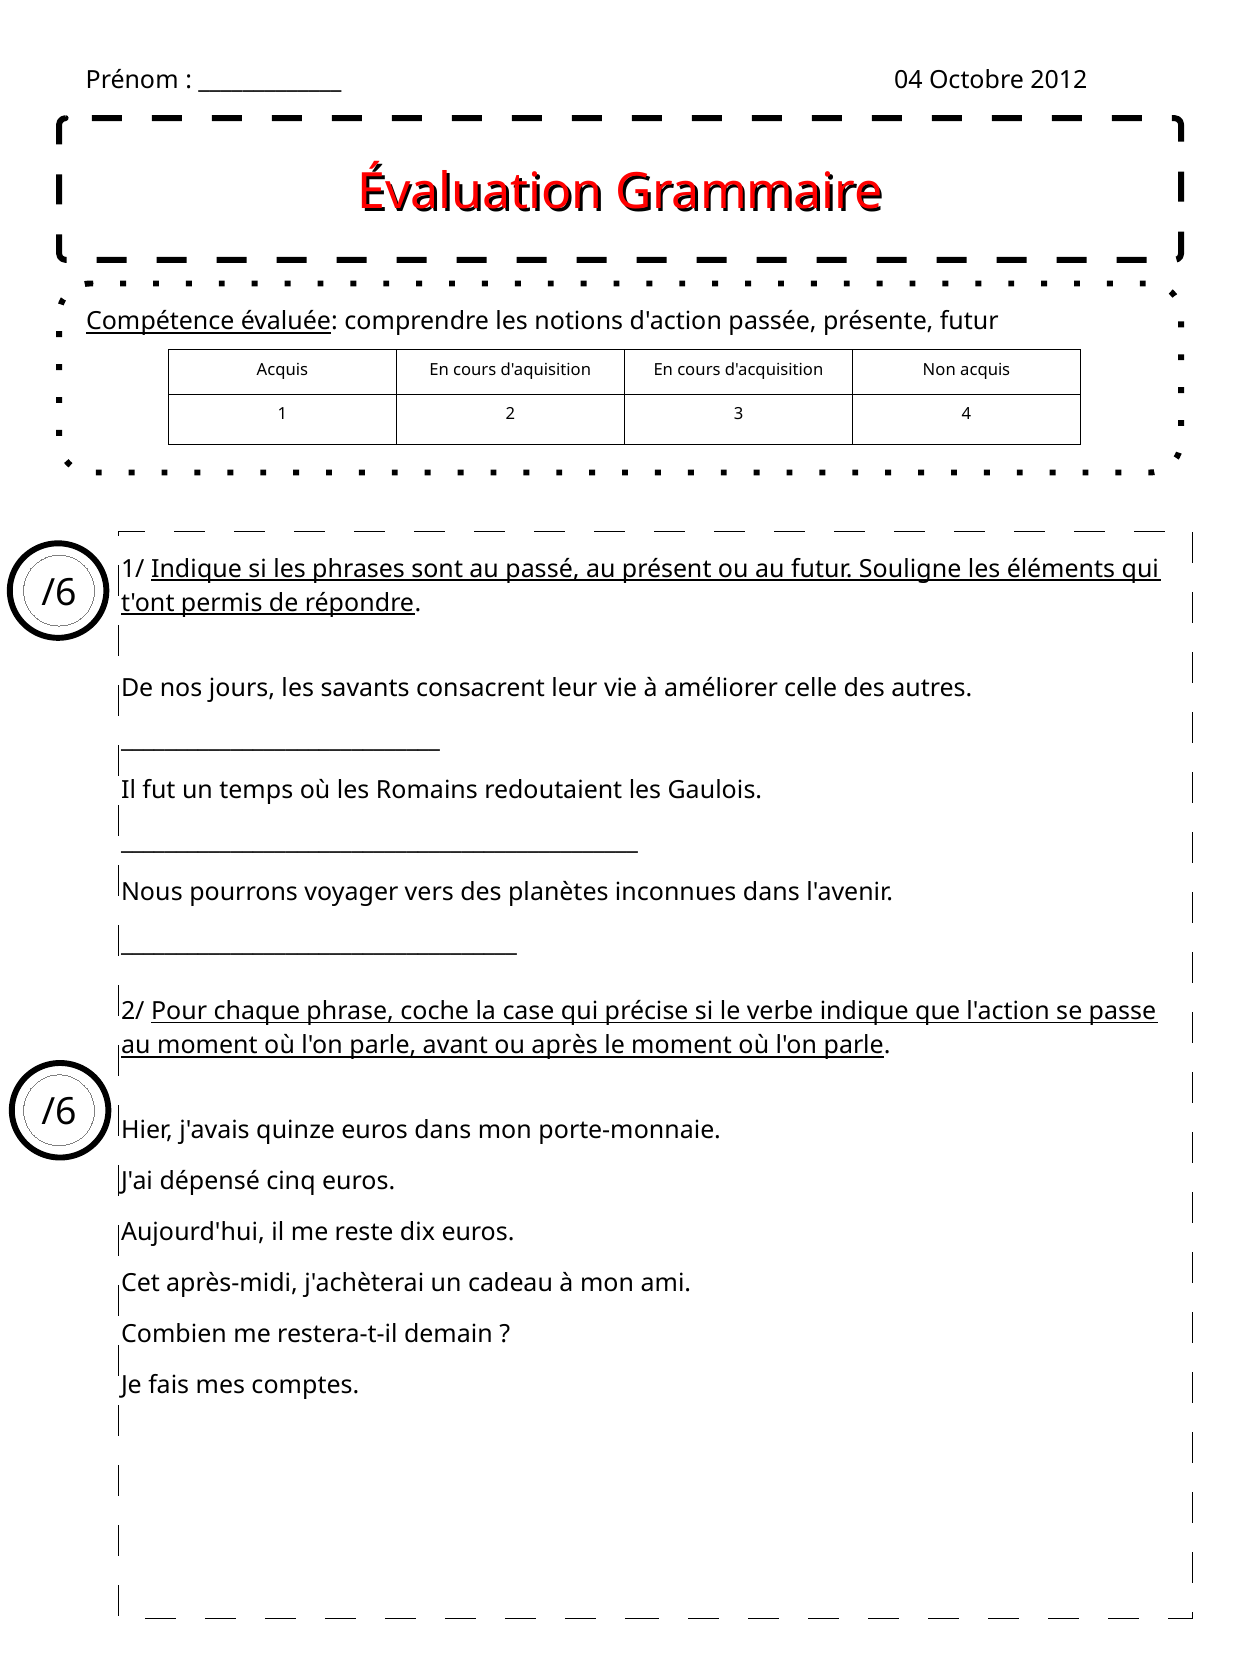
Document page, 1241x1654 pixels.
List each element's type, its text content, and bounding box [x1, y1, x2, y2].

text_box Évaluation Grammaire [59, 118, 1182, 260]
text_box 1/ Indique si les phrases sont au passé, au présent ou au futur. Souligne les éléments qui t'ont permis de répondre. De nos jours, les savants consacrent leur vie à améliorer celle des autres. _____________________________ Il fut un temps où les Romains redoutaient les Gaulois. _______________________________________________ Nous pourrons voyager vers des planètes inconnues dans l'avenir. ____________________________________ 2/ Pour chaque phrase, coche la case qui précise si le verbe indique que l'action se passe au moment où l'on parle, avant ou après le moment où l'on parle. Hier, j'avais quinze euros dans mon porte-monnaie. J'ai dépensé cinq euros. Aujourd'hui, il me reste dix euros. Cet après-midi, j'achèterai un cadeau à mon ami. Combien me restera-t-il demain ? Je fais mes comptes. [106, 543, 1193, 1590]
text_box /6 [23, 555, 95, 627]
table_cell 4 [853, 395, 1080, 444]
text_box Compétence évaluée: comprendre les notions d'action passée, présente, futur [59, 283, 1182, 473]
text_box /6 [23, 1074, 95, 1146]
table_cell 2 [397, 395, 624, 444]
text_box Prénom : _____________ 04 Octobre 2012 [70, 47, 1170, 105]
table_cell 3 [625, 395, 852, 444]
table_header Acquis [169, 350, 396, 394]
table_header En cours d'acquisition [625, 350, 852, 394]
table_cell 1 [169, 395, 396, 444]
table_header En cours d'aquisition [397, 350, 624, 394]
table_header Non acquis [853, 350, 1080, 394]
